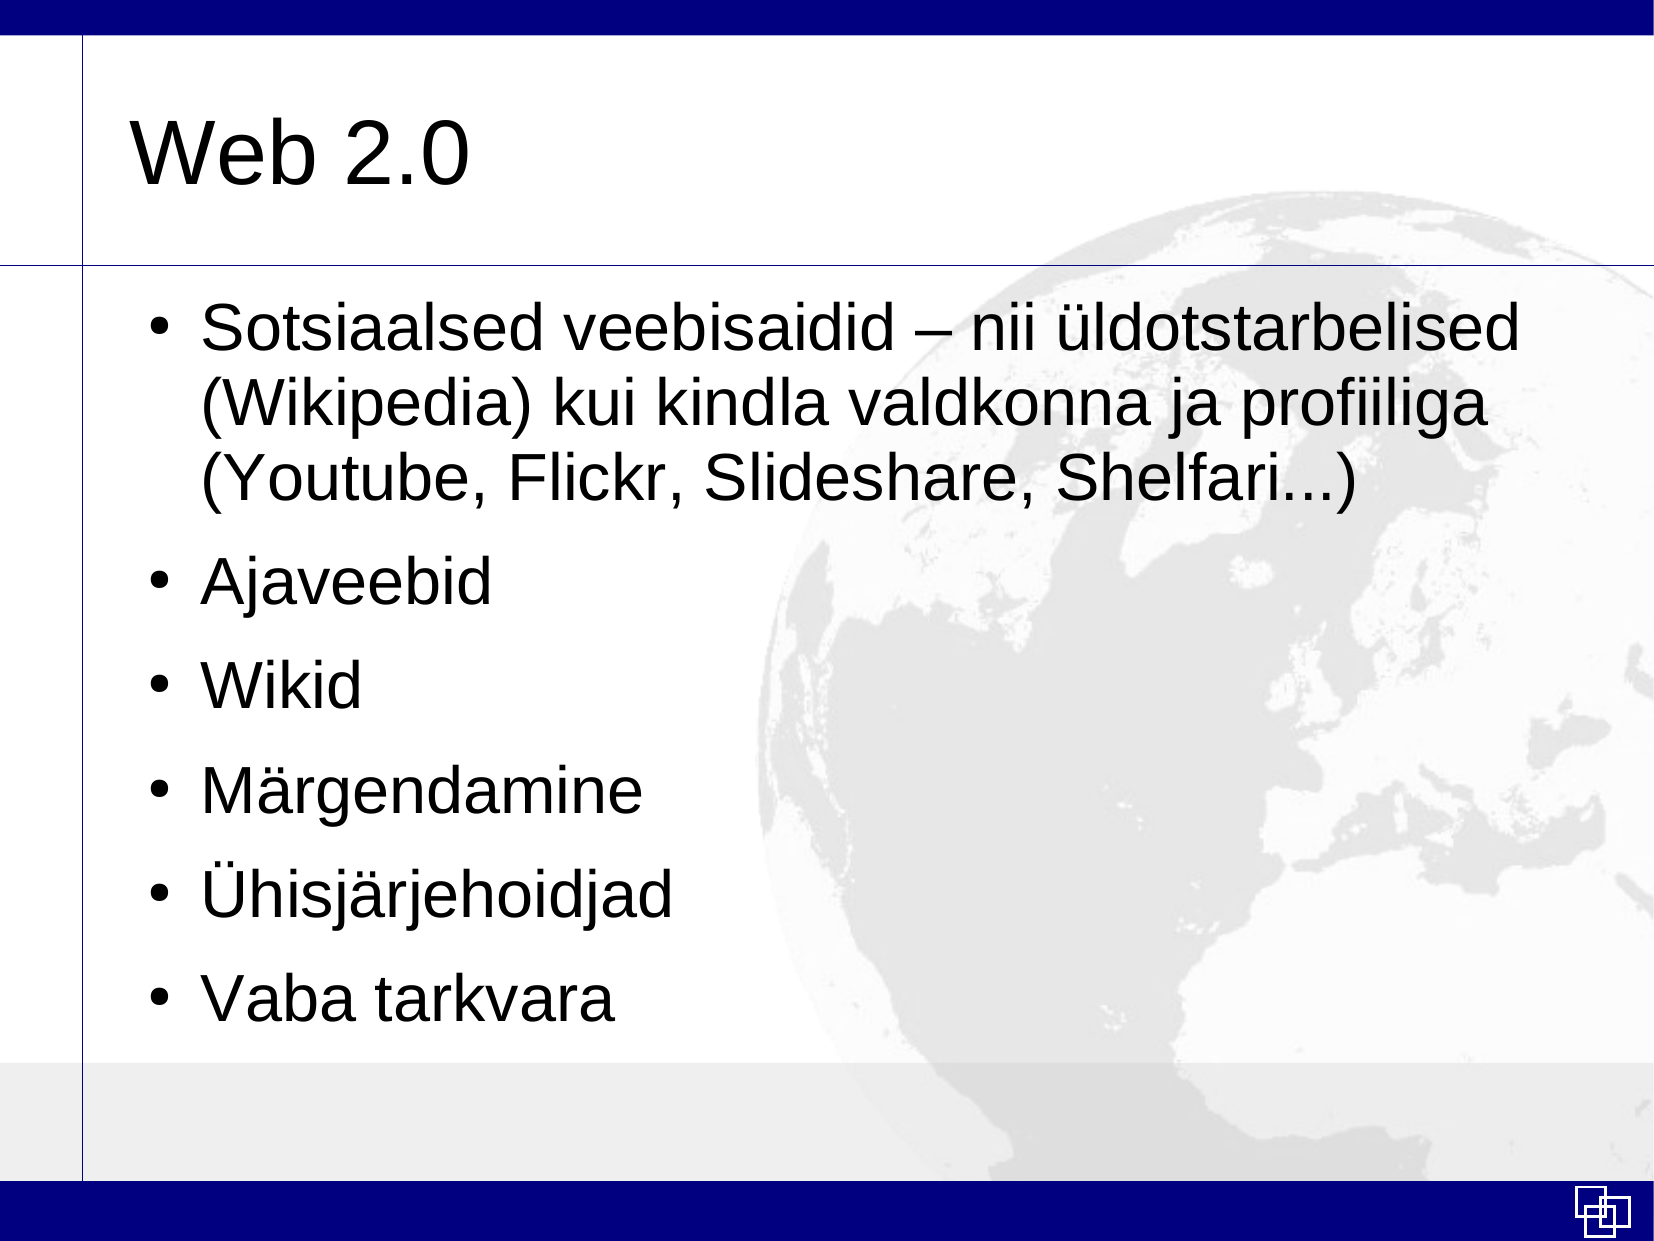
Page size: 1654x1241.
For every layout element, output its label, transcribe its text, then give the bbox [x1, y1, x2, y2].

title Web 2.0 [129, 49, 1619, 257]
list Sotsiaalsed veebisaidid – nii üldotstarbelised (Wikipedia) kui kindla valdkonna ja profiiliga (Youtube, Flickr, Slideshare, Shelfari...) Ajaveebid Wikid Märgendamine Ühisjärjehoidjad Vaba tarkvara [129, 290, 1619, 1094]
